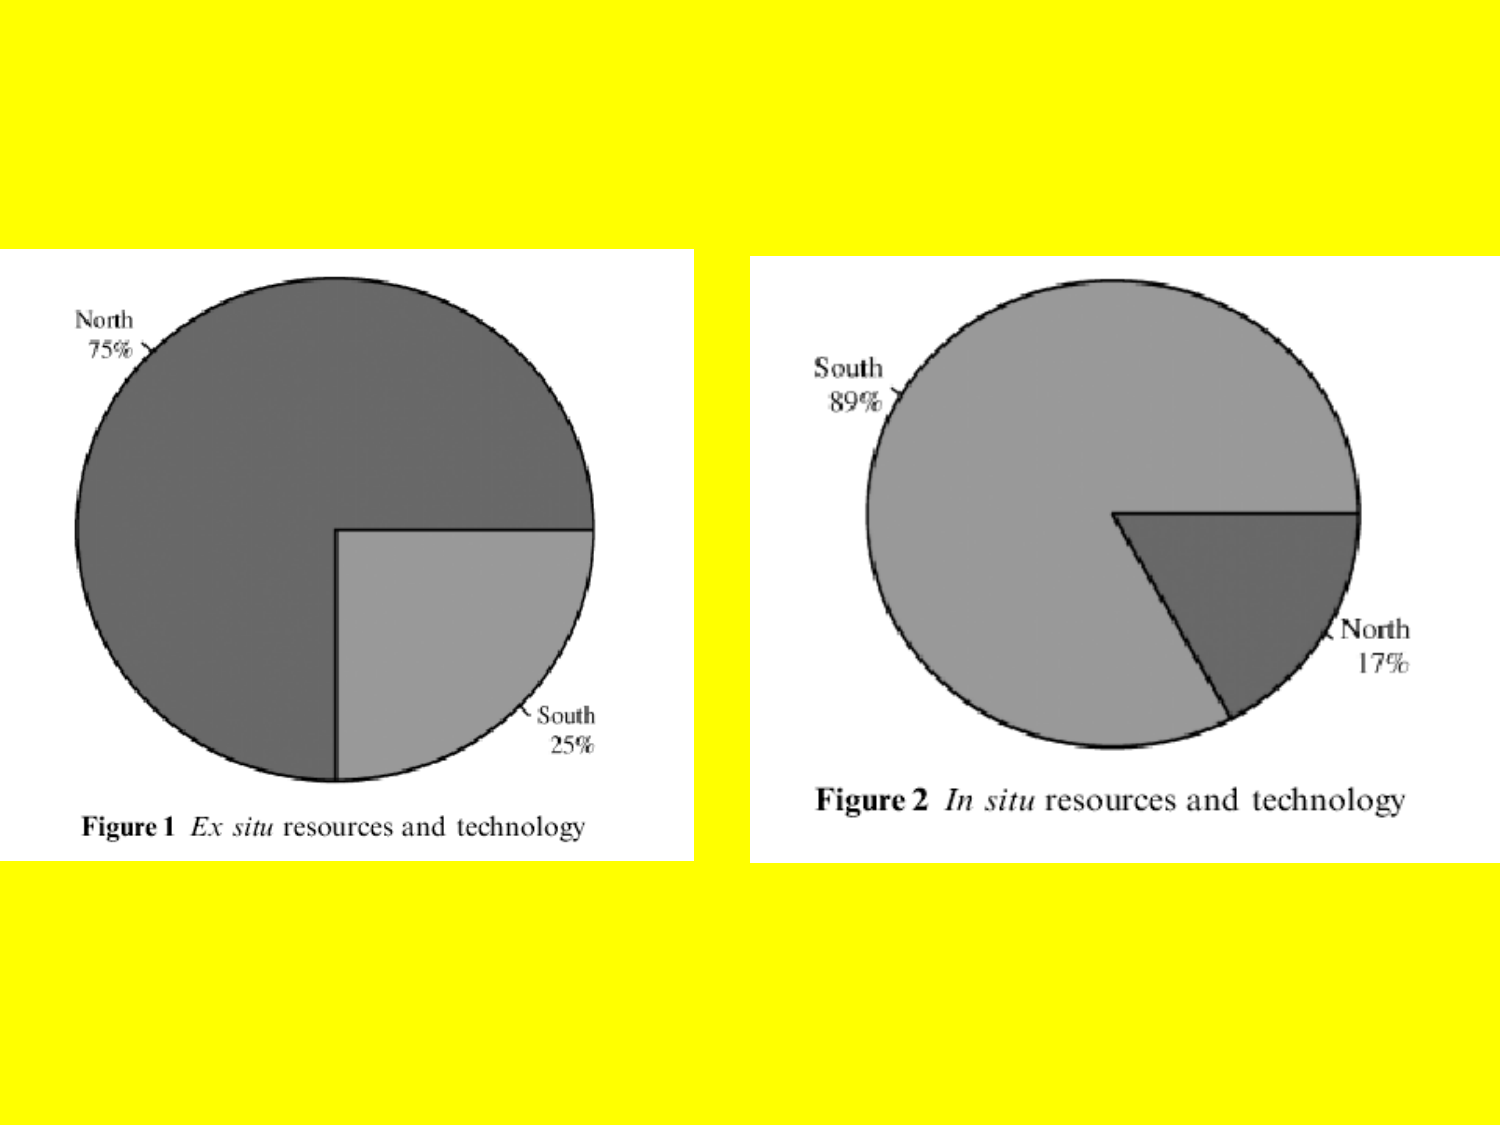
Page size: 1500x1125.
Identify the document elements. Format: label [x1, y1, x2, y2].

picture [0, 249, 694, 861]
picture [750, 256, 1500, 863]
